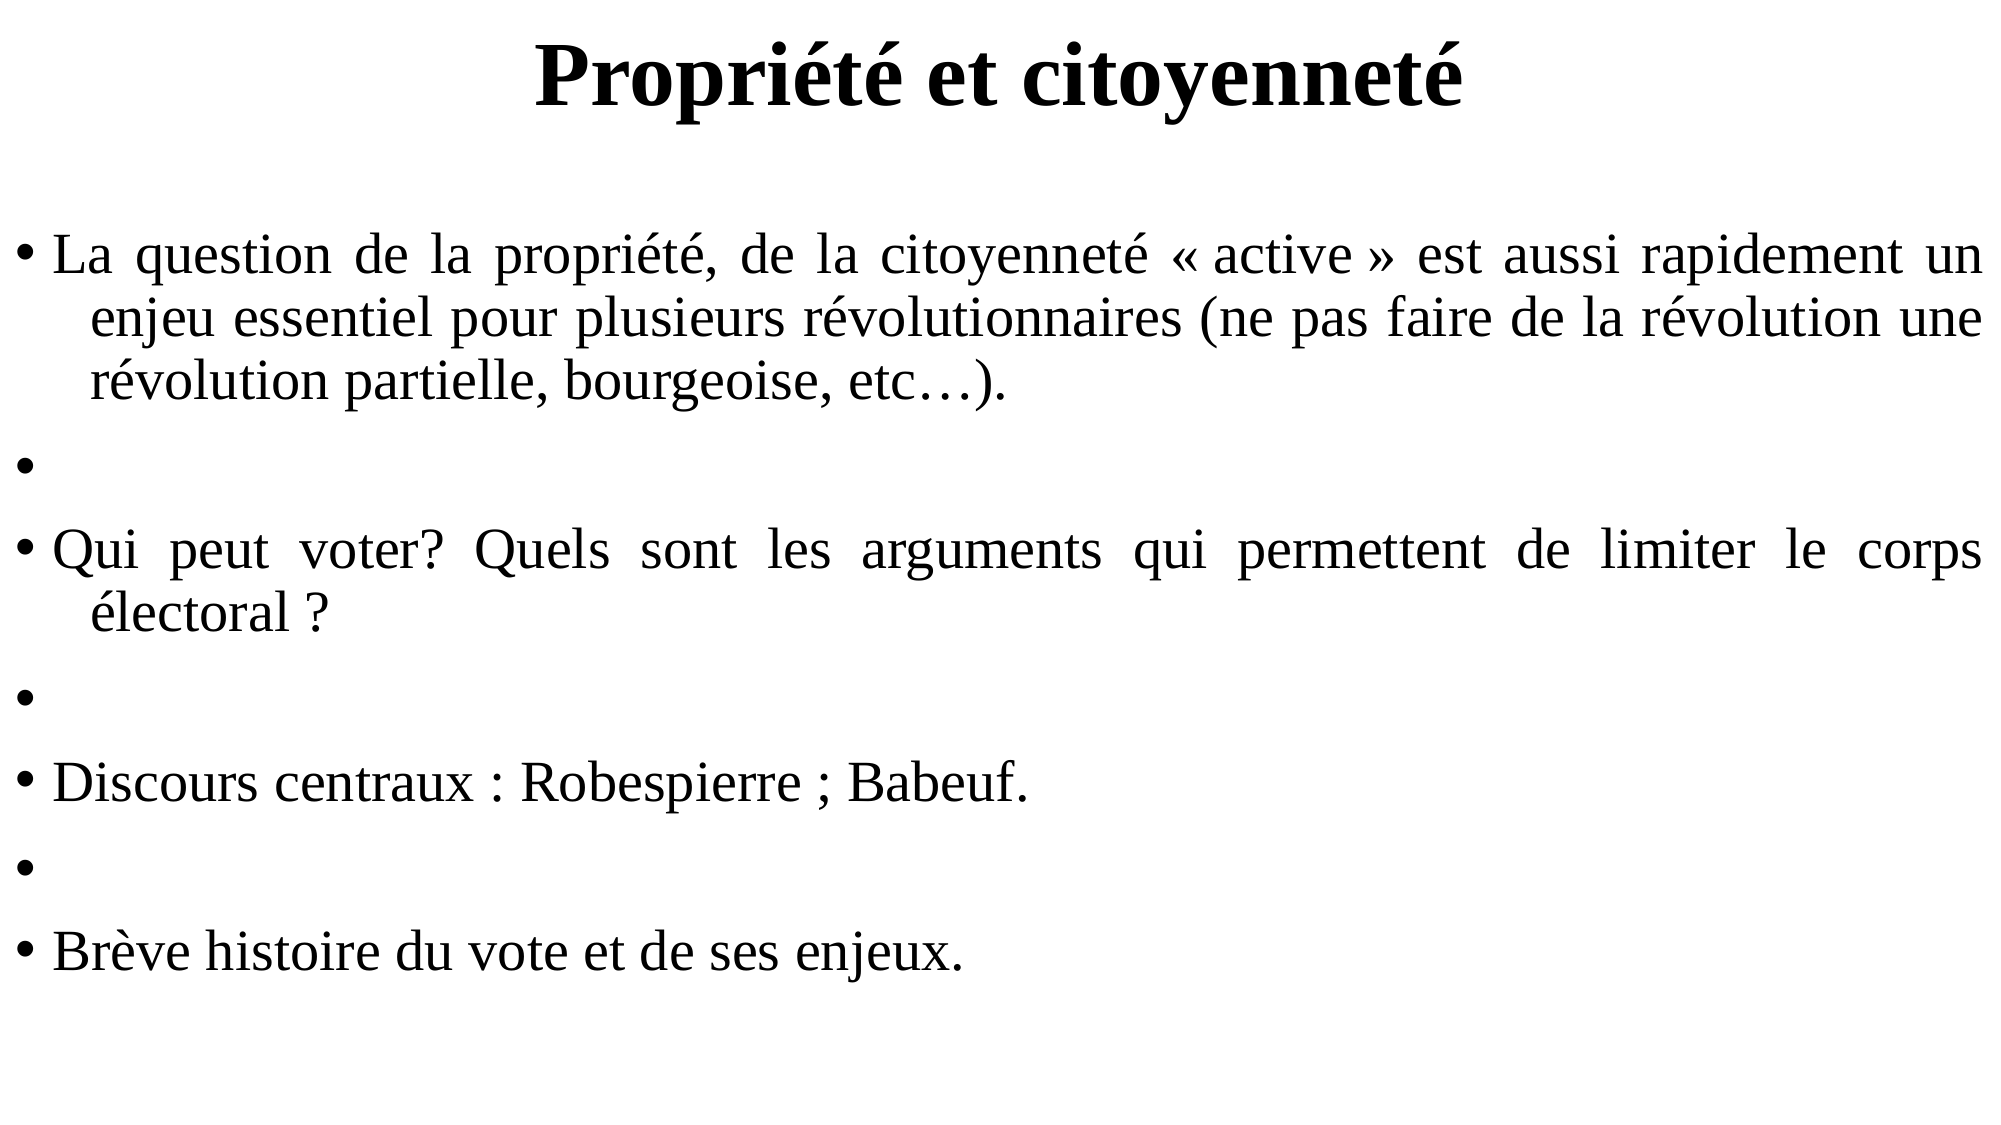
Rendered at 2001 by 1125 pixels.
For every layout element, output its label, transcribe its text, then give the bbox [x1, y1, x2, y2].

title Propriété et citoyenneté [137, 0, 1863, 152]
list La question de la propriété, de la citoyenneté « active » est aussi rapidement un enjeu essentiel pour plusieurs révolutionnaires (ne pas faire de la révolution une révolution partielle, bourgeoise, etc…). Qui peut voter? Quels sont les arguments qui permettent de limiter le corps électoral ? Discours centraux : Robespierre ; Babeuf. Brève histoire du vote et de ses enjeux. [0, 215, 2000, 1125]
